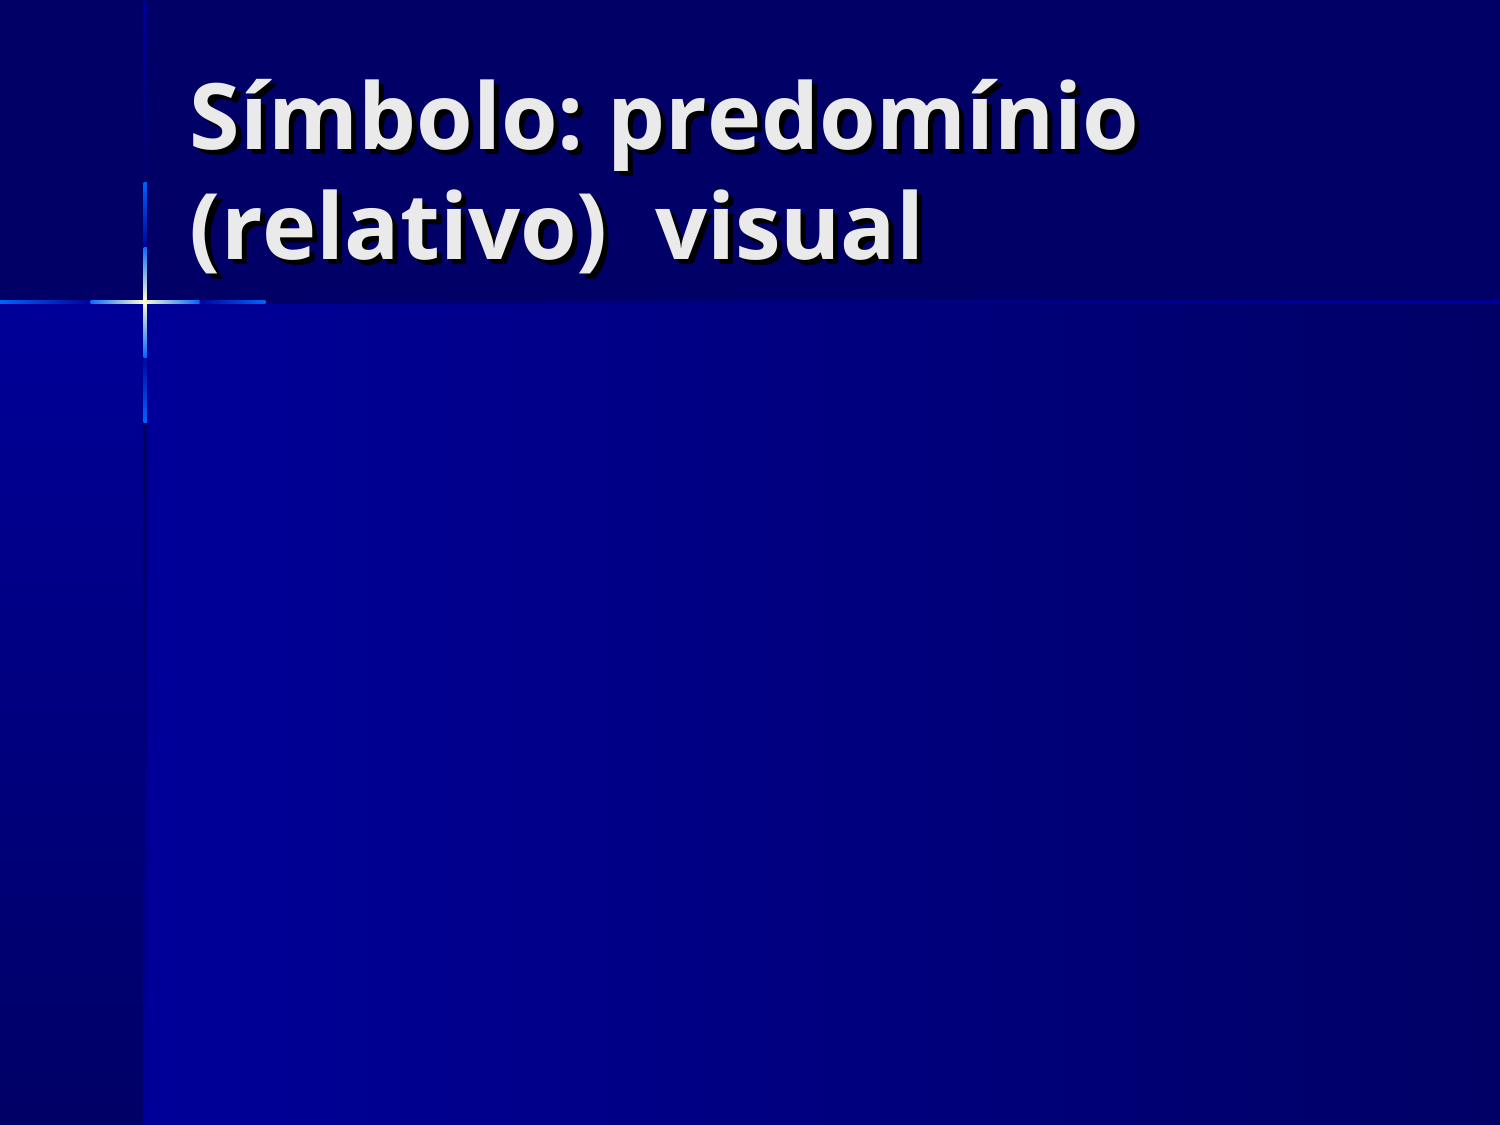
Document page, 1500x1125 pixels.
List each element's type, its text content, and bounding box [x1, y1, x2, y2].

title Símbolo: predomínio (relativo) visual [174, 49, 1413, 285]
